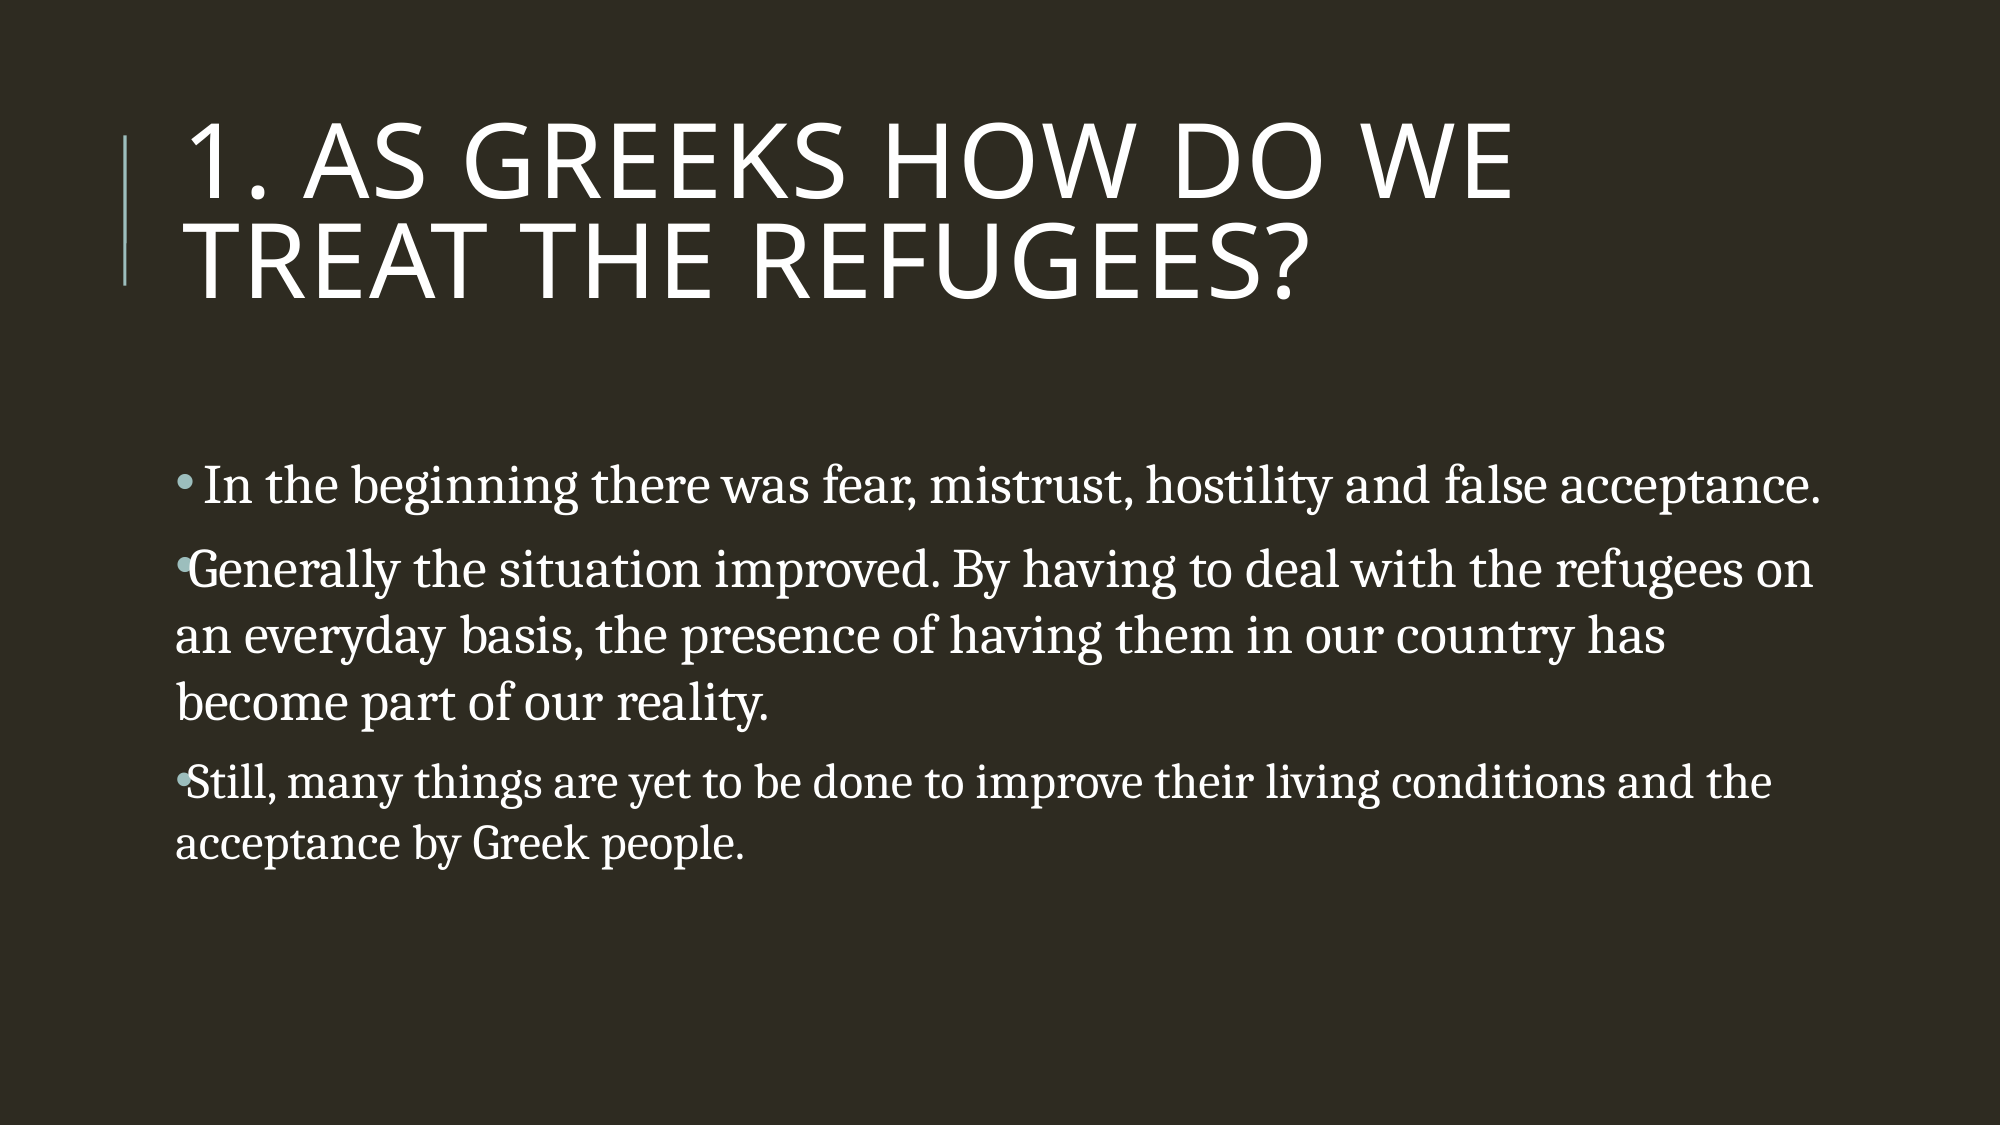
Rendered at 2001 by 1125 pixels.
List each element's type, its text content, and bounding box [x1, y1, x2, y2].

title 1. AS Greeks how do we treat the refugees? [168, 96, 1763, 342]
list In the beginning there was fear, mistrust, hostility and false acceptance. Generally the situation improved. By having to deal with the refugees on an everyday basis, the presence of having them in our country has become part of our reality. Still, many things are yet to be done to improve their living conditions and the acceptance by Greek people. [168, 440, 1854, 1032]
